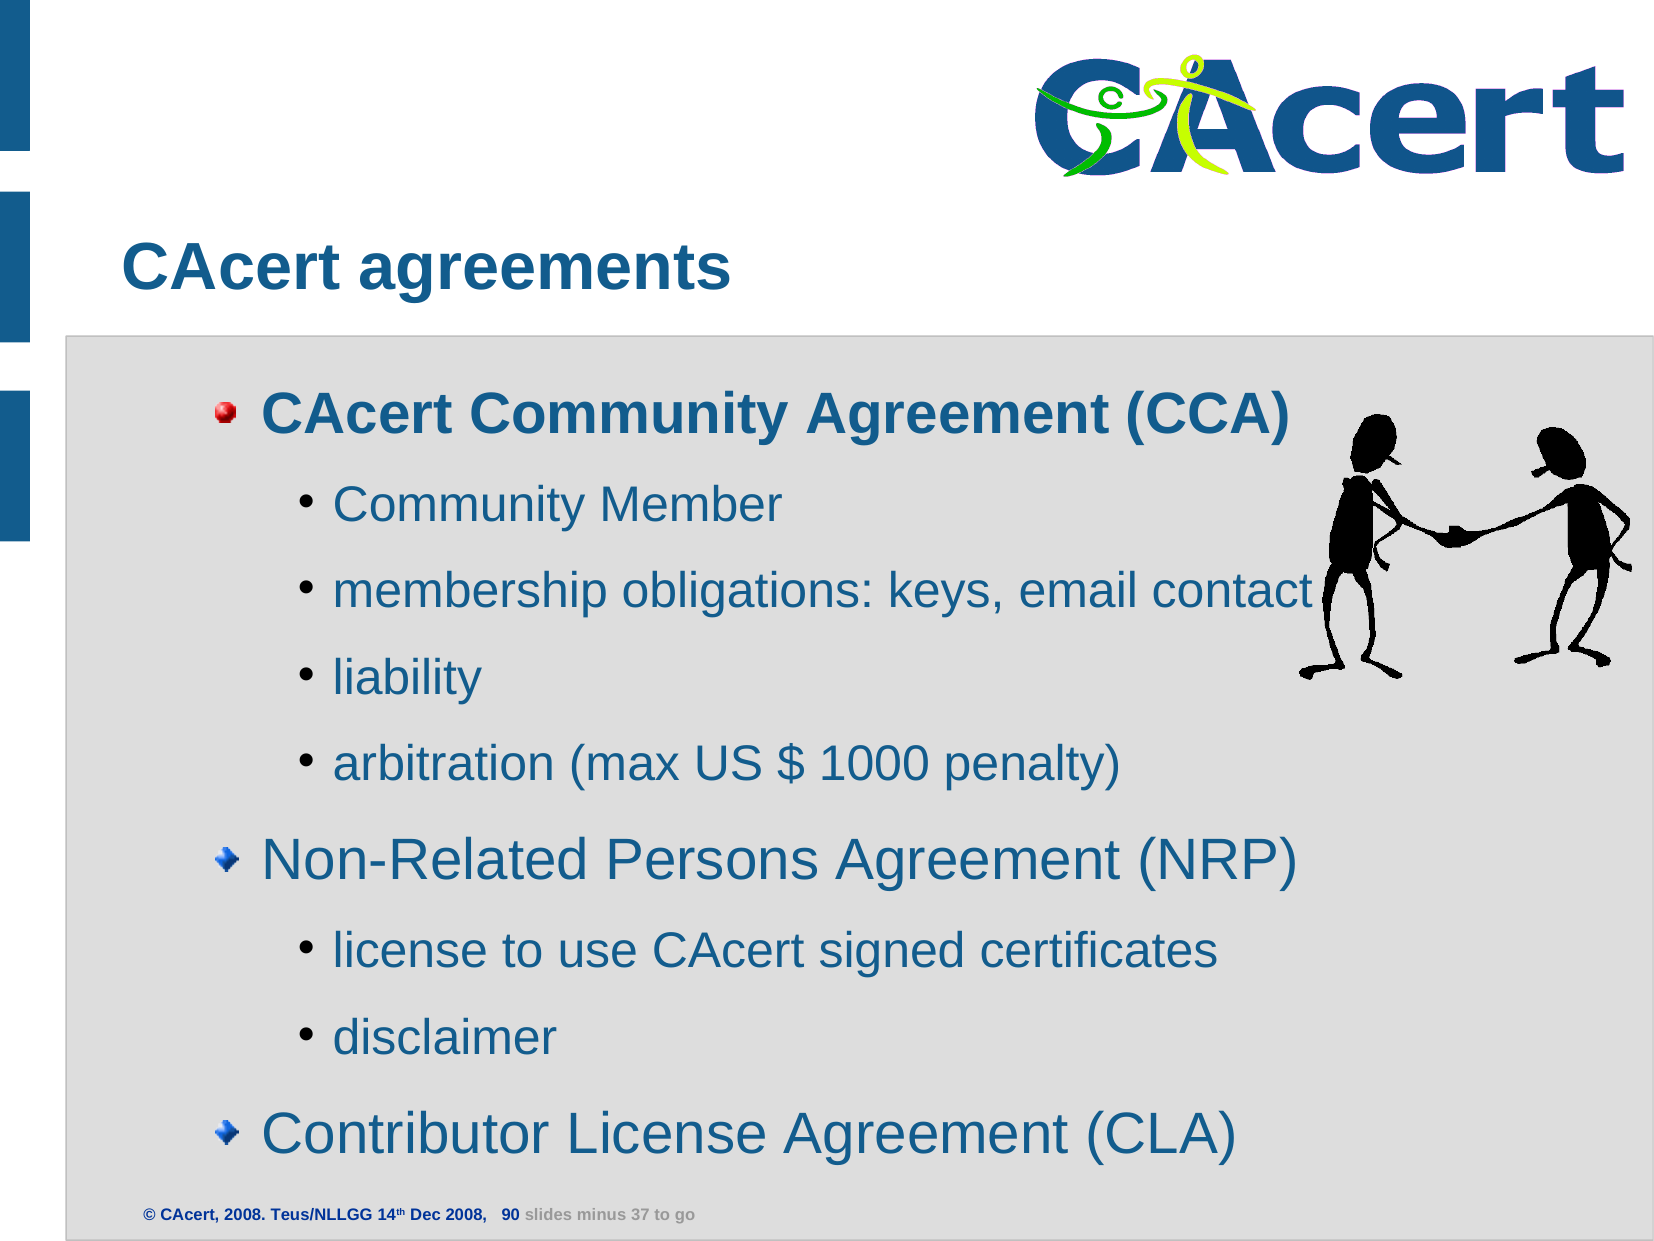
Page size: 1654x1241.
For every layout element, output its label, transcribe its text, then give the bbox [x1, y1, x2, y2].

list CAcert Community Agreement (CCA) Community Member membership obligations: keys, email contact liability arbitration (max US $ 1000 penalty) Non-Related Persons Agreement (NRP) license to use CAcert signed certificates disclaimer Contributor License Agreement (CLA) [121, 344, 1594, 1238]
title CAcert agreements [121, 177, 1533, 315]
picture [1299, 413, 1632, 680]
picture [1033, 53, 1625, 178]
